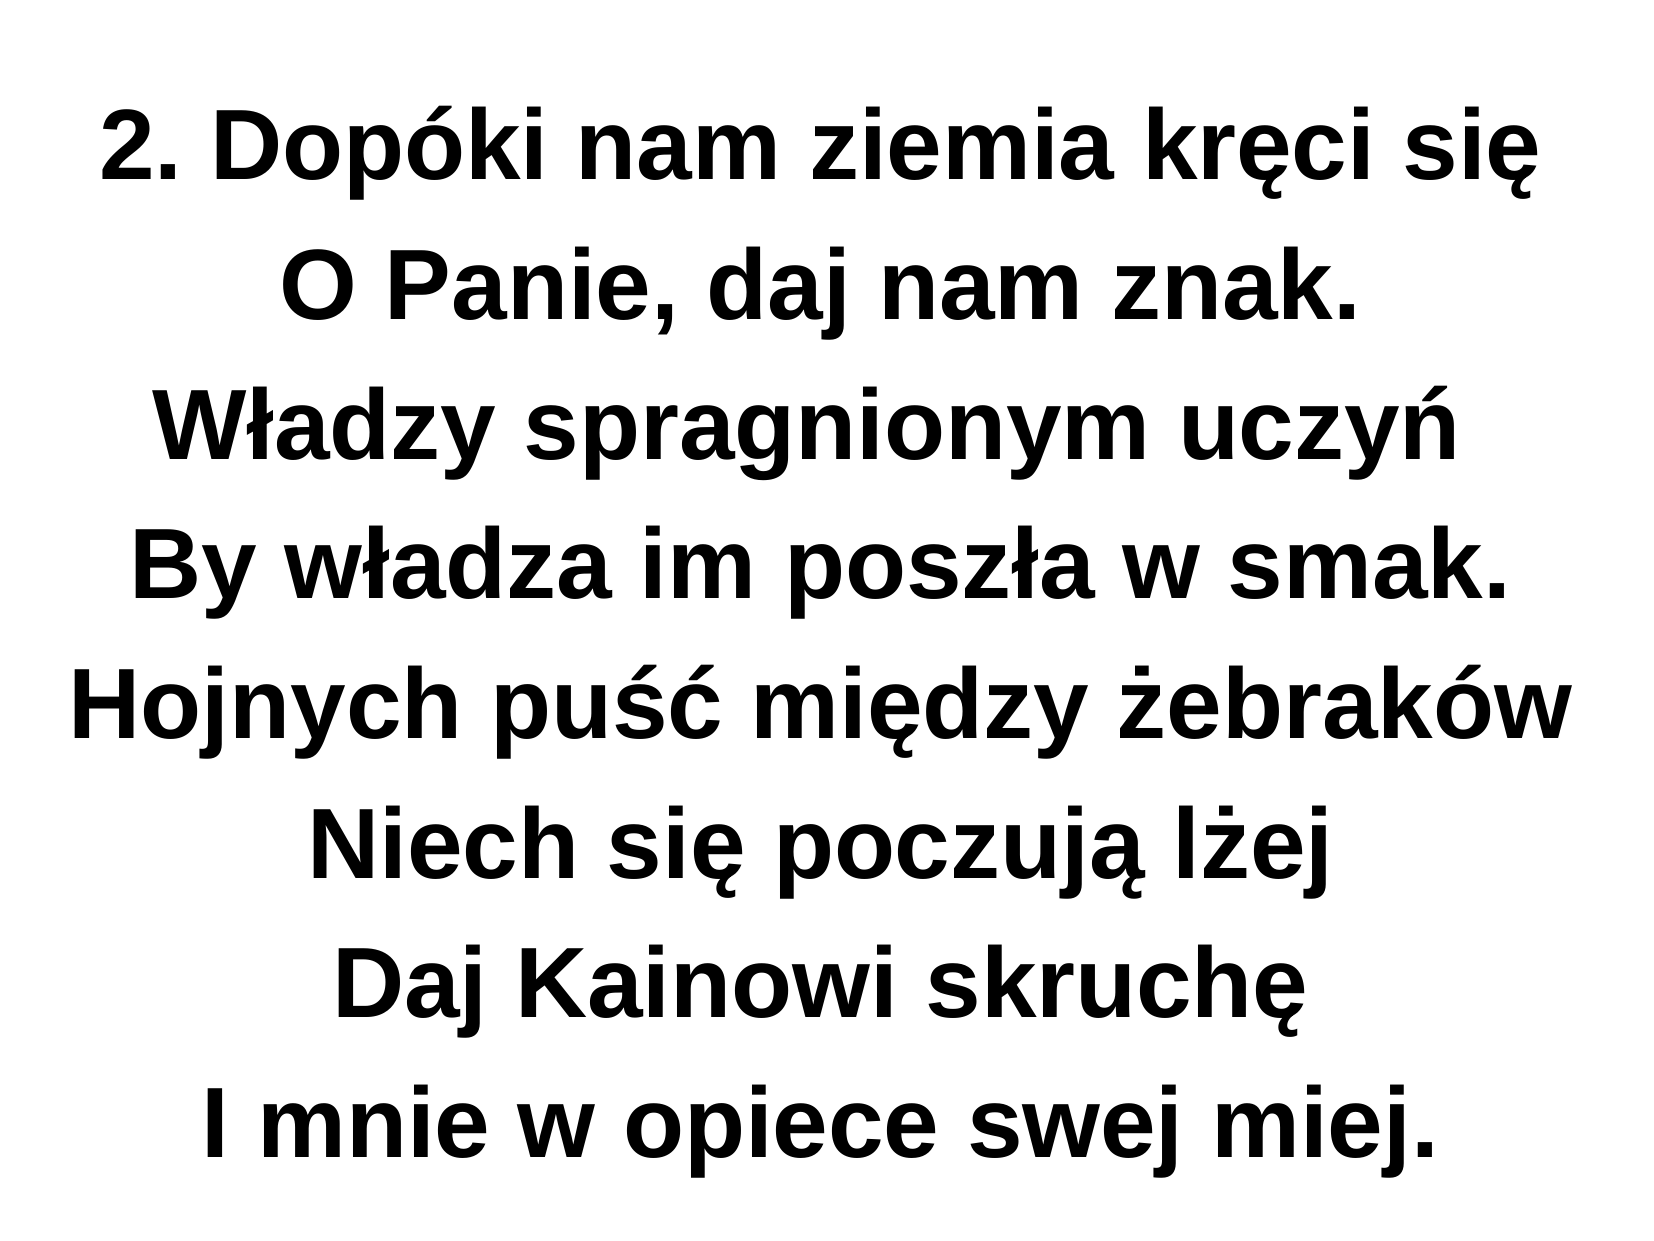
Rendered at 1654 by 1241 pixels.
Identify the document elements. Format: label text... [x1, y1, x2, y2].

subtitle 2. Dopóki nam ziemia kręci się O Panie, daj nam znak. Władzy spragnionym uczyń By władza im poszła w smak. Hojnych puść między żebraków Niech się poczują lżej Daj Kainowi skruchę I mnie w opiece swej miej. [0, 0, 1642, 1241]
